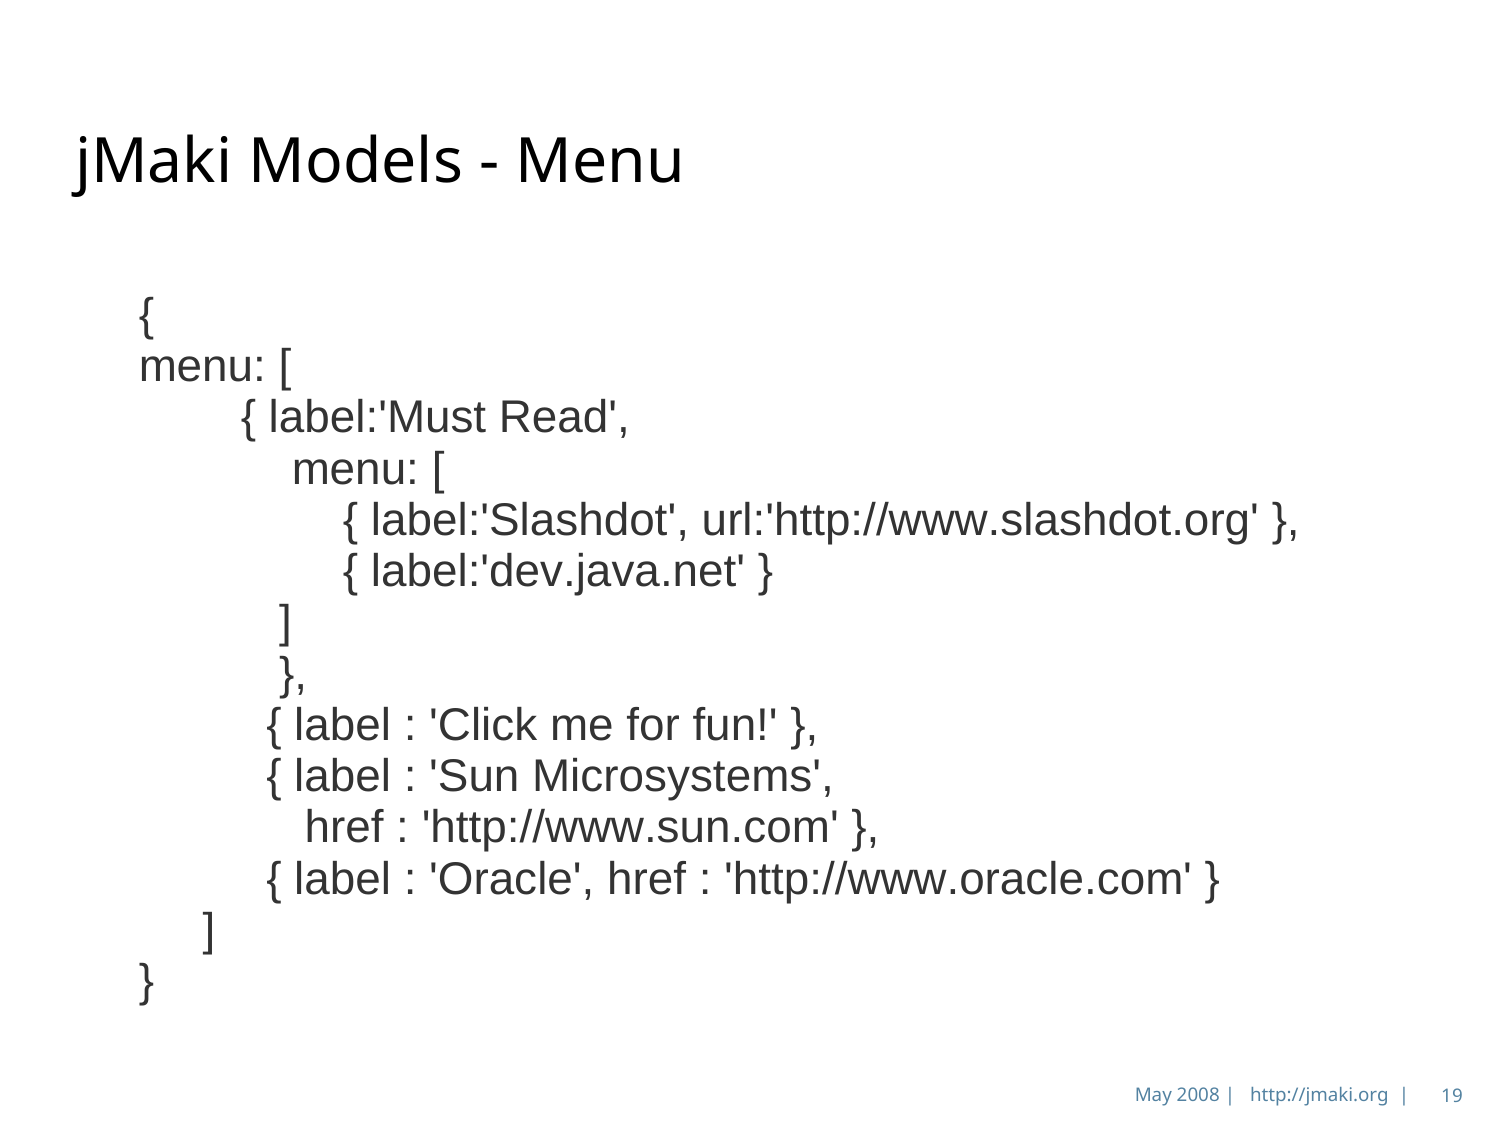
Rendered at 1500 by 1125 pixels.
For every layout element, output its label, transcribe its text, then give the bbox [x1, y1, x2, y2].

title jMaki Models - Menu [75, 124, 1426, 288]
text_box { menu: [ { label:'Must Read', menu: [ { label:'Slashdot', url:'http://www.slashdot.org' }, { label:'dev.java.net' } ] }, { label : 'Click me for fun!' }, { label : 'Sun Microsystems', href : 'http://www.sun.com' }, { label : 'Oracle', href : 'http://www.oracle.com' } ] } [124, 281, 1426, 1125]
